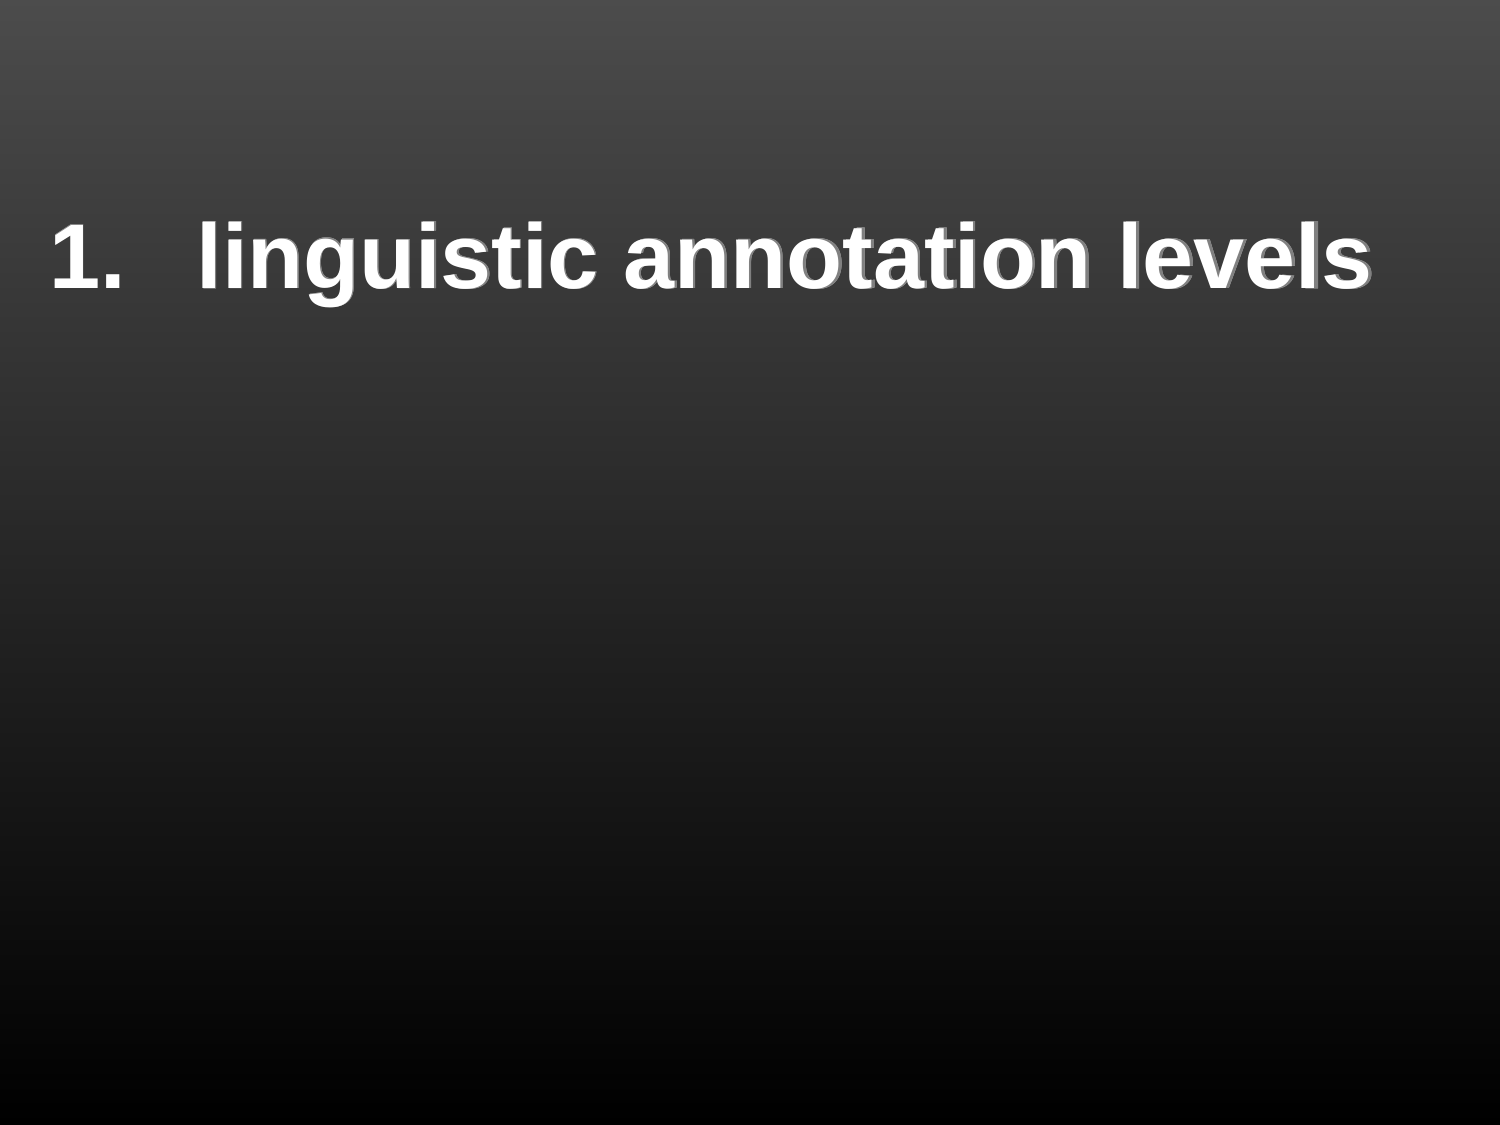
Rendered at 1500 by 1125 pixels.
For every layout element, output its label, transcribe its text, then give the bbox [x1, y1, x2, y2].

text_box 1. linguistic annotation levels [34, 75, 1441, 429]
